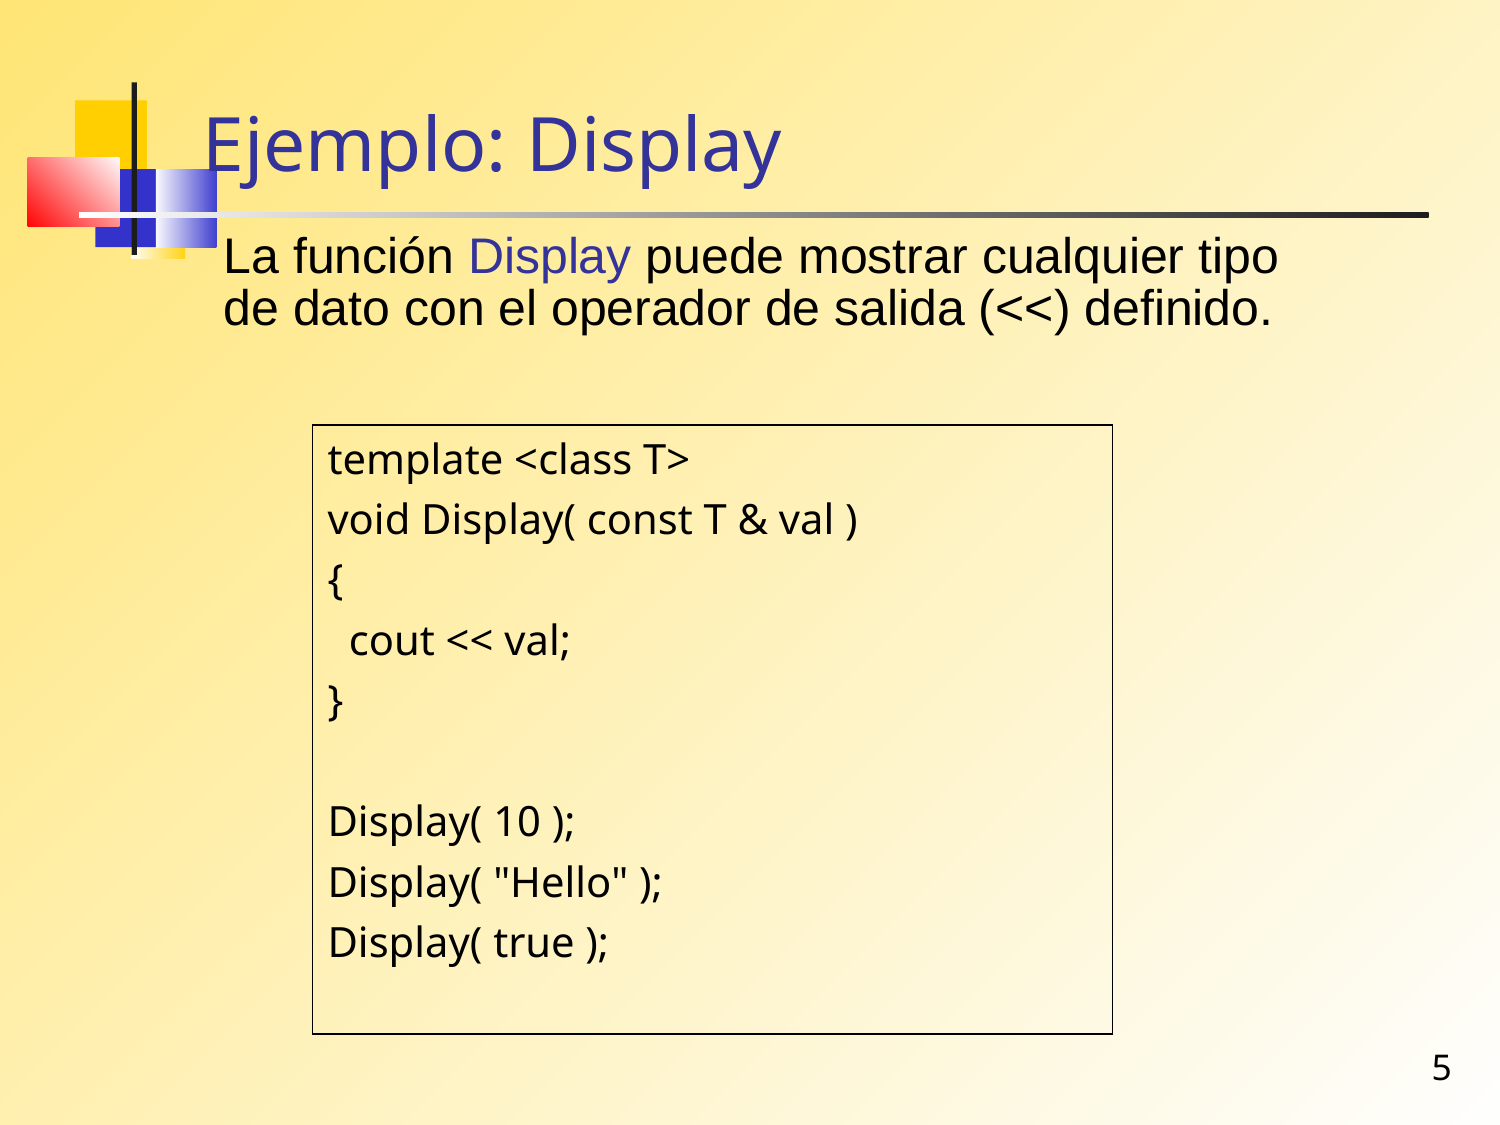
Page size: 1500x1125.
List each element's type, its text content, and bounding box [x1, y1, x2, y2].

text_box template <class T> void Display( const T & val ) { cout << val; } Display( 10 ); Display( "Hello" ); Display( true ); [312, 424, 1113, 1034]
list La función Display puede mostrar cualquier tipo de dato con el operador de salida (<<) definido. [199, 224, 1338, 488]
title Ejemplo: Display [187, 37, 1466, 201]
